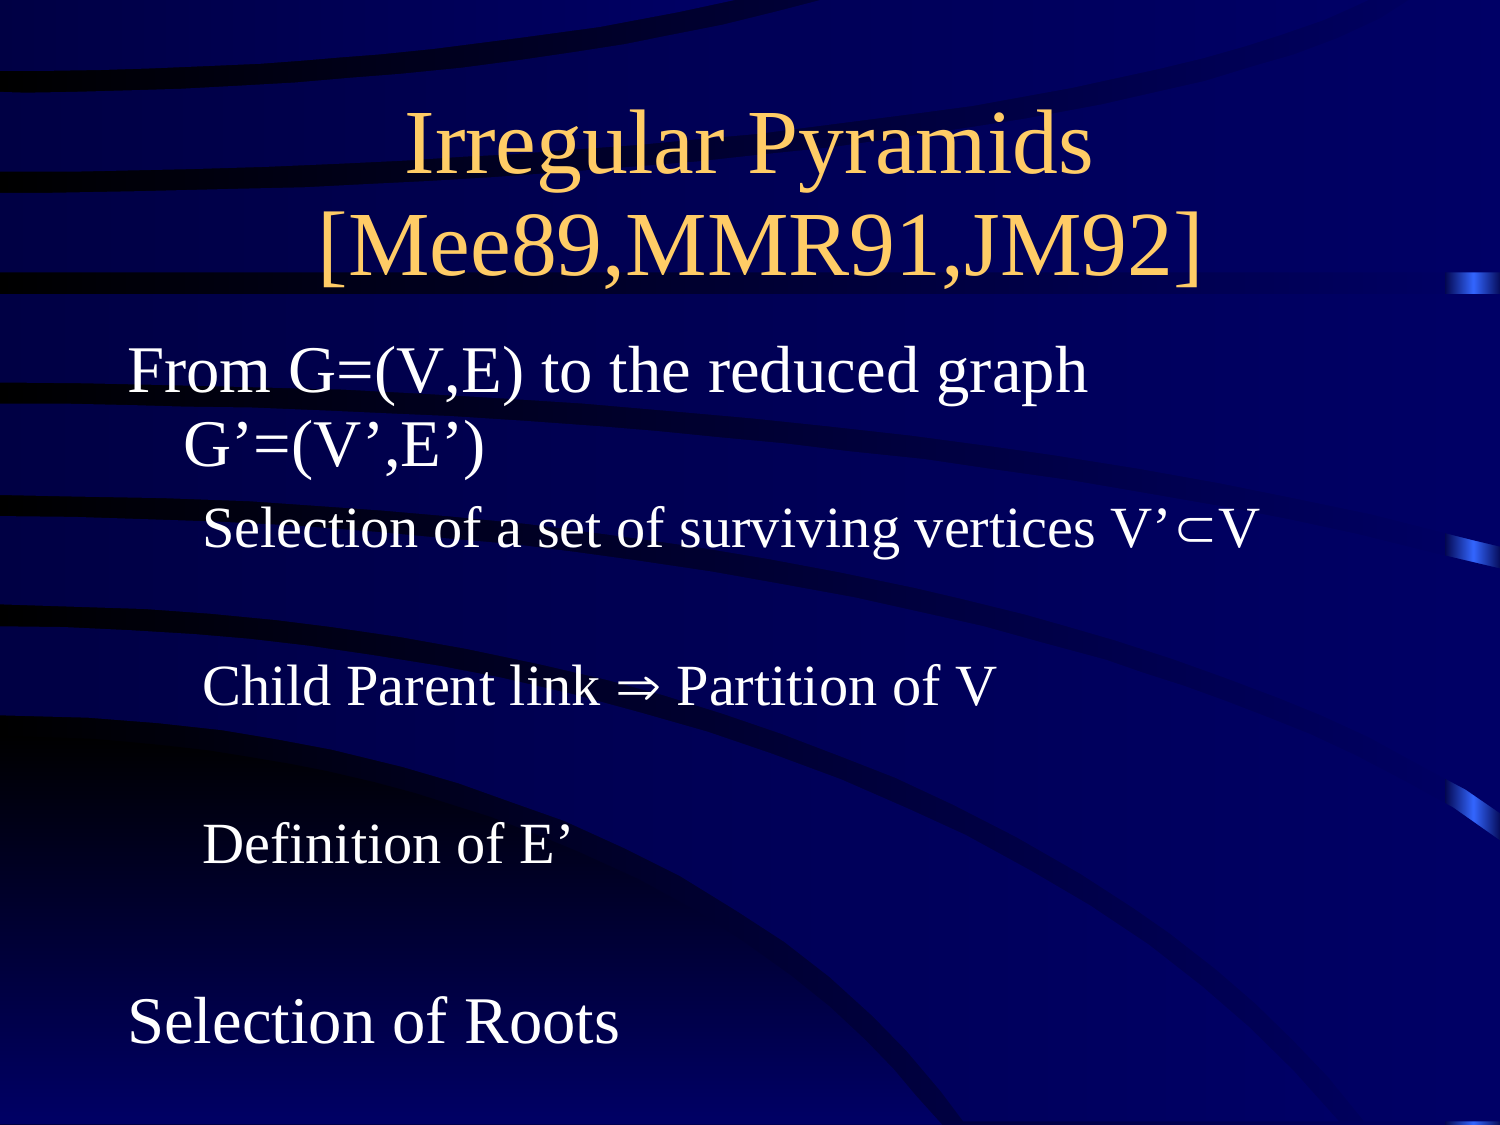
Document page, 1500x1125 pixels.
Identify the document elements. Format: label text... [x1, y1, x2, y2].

title Irregular Pyramids [Mee89,MMR91,JM92] [112, 76, 1388, 312]
list From G=(V,E) to the reduced graph G’=(V’,E’) Selection of a set of surviving vertices V’V Child Parent link  Partition of V Definition of E’ Selection of Roots [112, 324, 1388, 1117]
